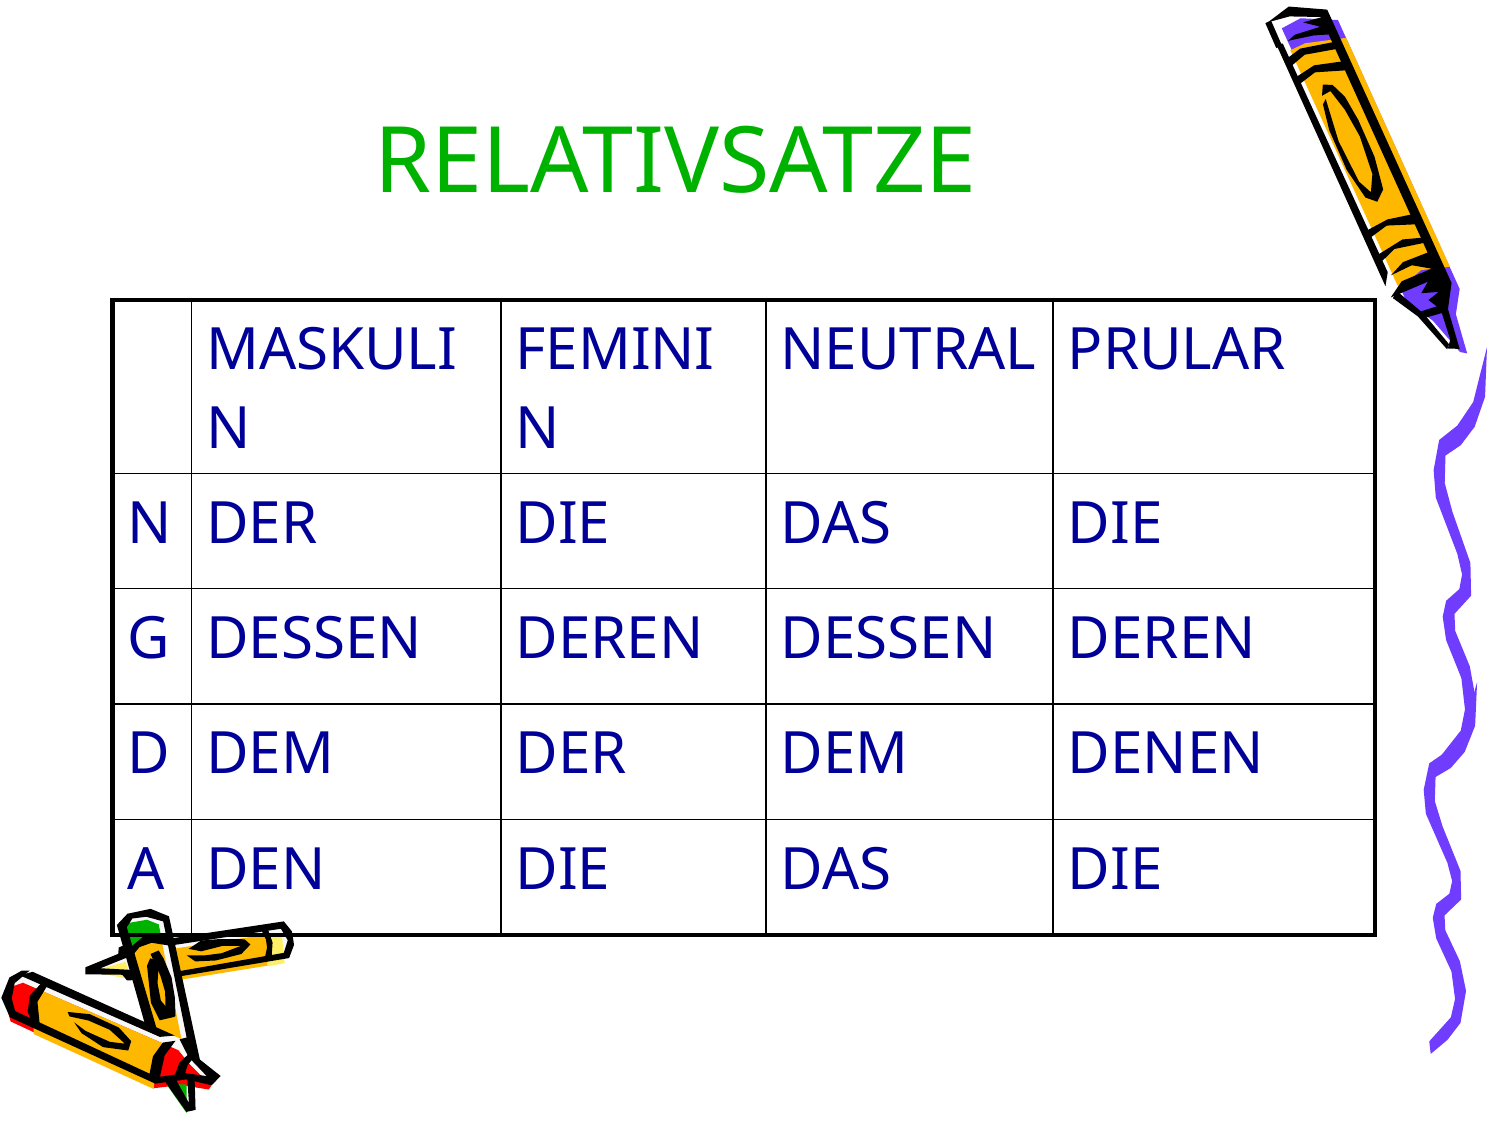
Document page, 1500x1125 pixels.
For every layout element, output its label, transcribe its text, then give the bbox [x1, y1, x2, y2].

table_cell DER [502, 705, 765, 819]
table_header FEMININ [502, 302, 765, 473]
table_cell DEREN [502, 589, 765, 703]
table_cell A [115, 820, 191, 933]
table_header PRULAR [1054, 302, 1373, 473]
table_cell DEM [192, 705, 500, 819]
table_cell DENEN [1054, 705, 1373, 819]
table_cell DIE [1054, 474, 1373, 588]
table_header NEUTRAL [767, 302, 1052, 473]
table_header [115, 302, 191, 473]
table_cell DEM [767, 705, 1052, 819]
table_cell DEREN [1054, 589, 1373, 703]
table_cell DESSEN [192, 589, 500, 703]
table_header MASKULIN [192, 302, 500, 473]
table_cell DIE [502, 820, 765, 933]
table_cell DESSEN [767, 589, 1052, 703]
table_cell DIE [502, 474, 765, 588]
table_cell DAS [767, 474, 1052, 588]
table_cell N [115, 474, 191, 588]
table_cell DER [192, 474, 500, 588]
table_cell DEN [192, 820, 500, 933]
table_cell G [115, 589, 191, 703]
table_cell D [115, 705, 191, 819]
table_cell DIE [1054, 820, 1373, 933]
table_cell DAS [767, 820, 1052, 933]
title RELATIVSATZE [112, 24, 1240, 288]
